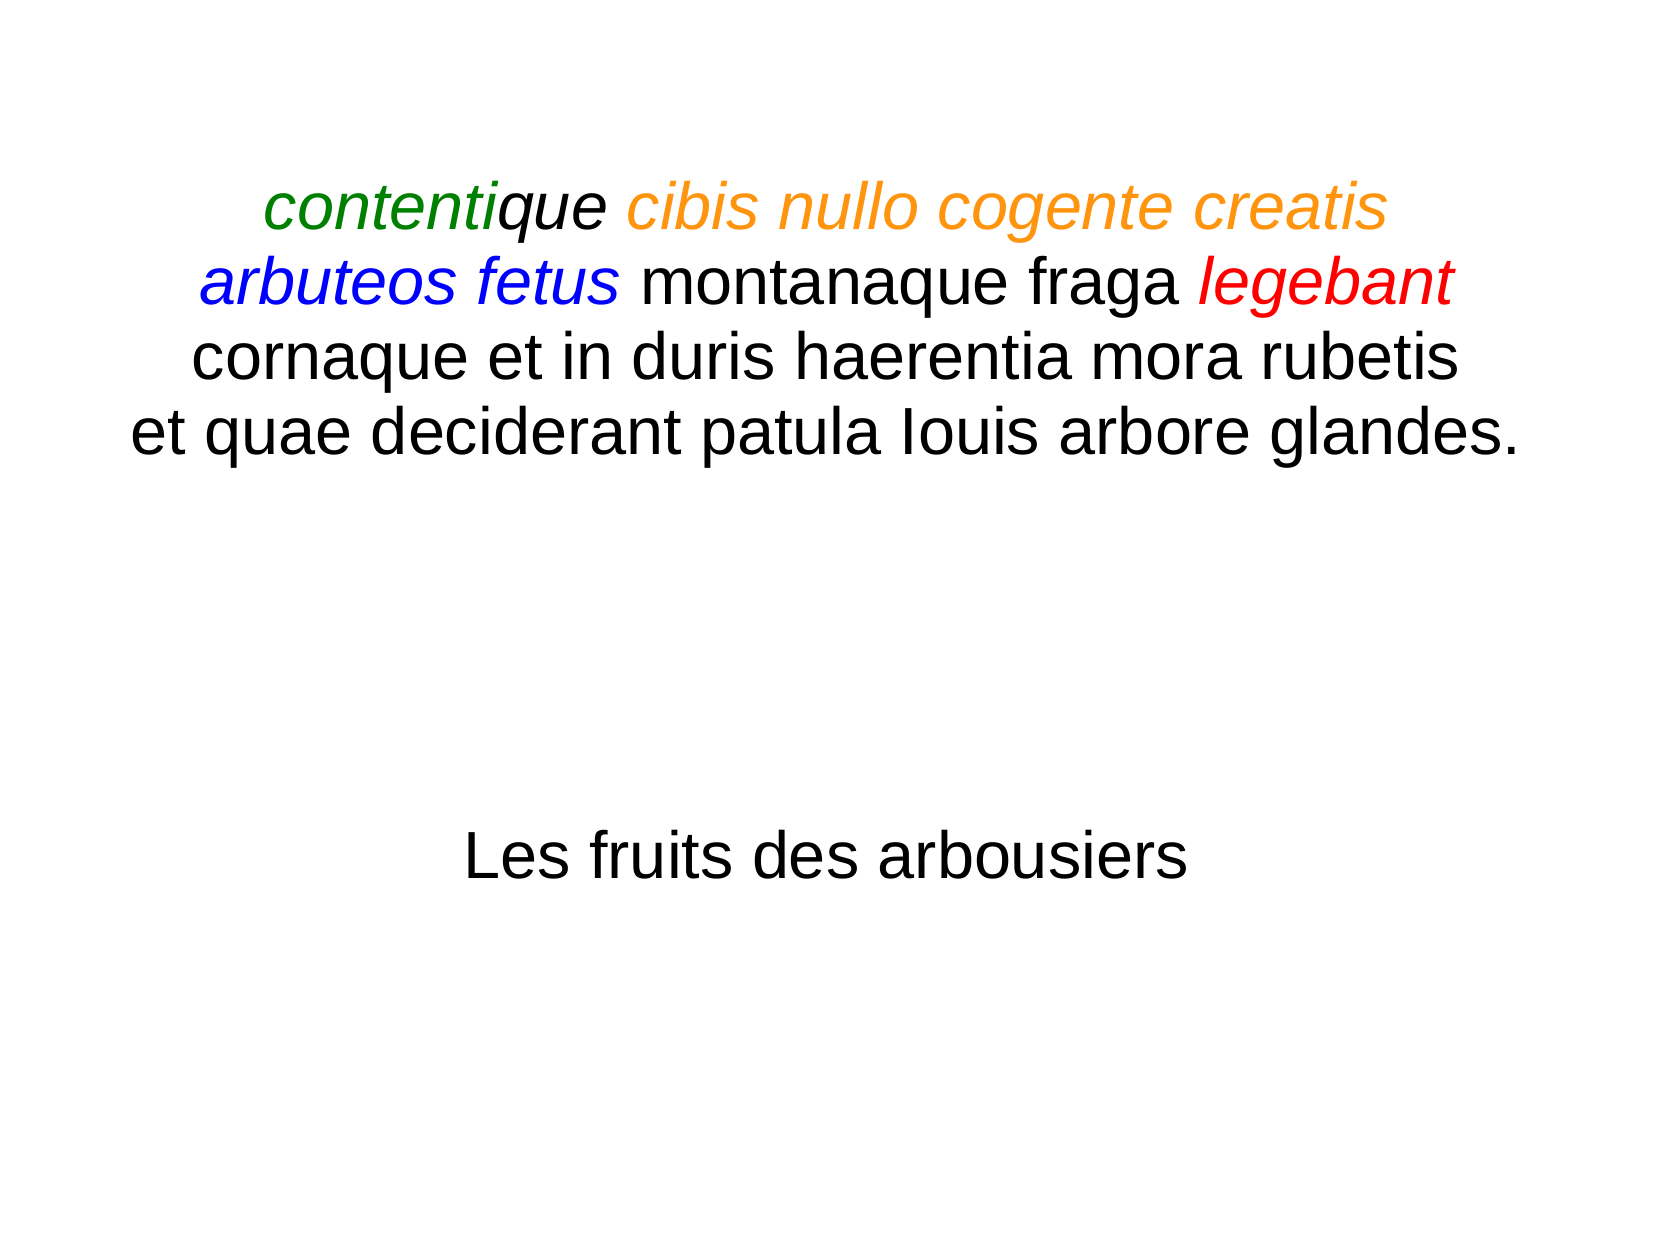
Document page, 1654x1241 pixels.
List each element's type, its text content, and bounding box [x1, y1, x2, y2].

subtitle Les fruits des arbousiers [82, 602, 1571, 1109]
title contentique cibis nullo cogente creatis arbuteos fetus montanaque fraga legebant cornaque et in duris haerentia mora rubetis et quae deciderant patula Iouis arbore glandes. [47, 35, 1607, 603]
